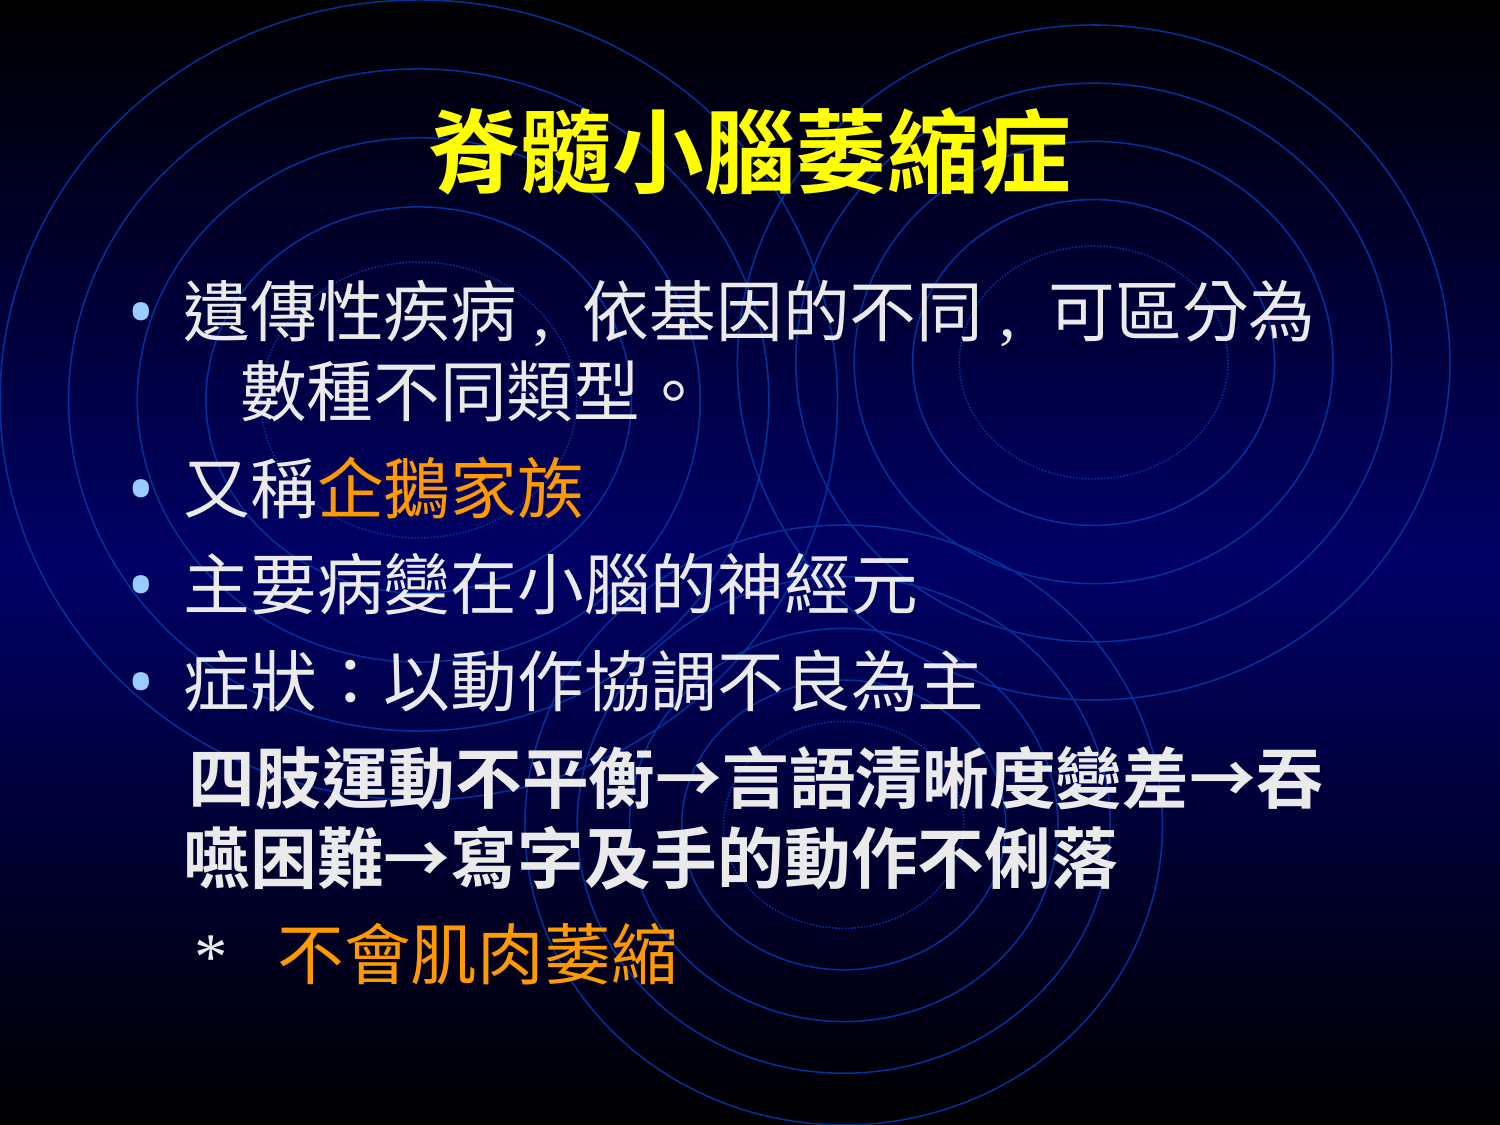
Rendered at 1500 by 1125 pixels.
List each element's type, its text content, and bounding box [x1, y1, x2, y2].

text_box 遺傳性疾病, 依基因的不同, 可區分為數種不同類型。 又稱企鵝家族 主要病變在小腦的神經元 症狀：以動作協調不良為主 四肢運動不平衡→言語清晰度變差→吞嚥困難→寫字及手的動作不俐落 * 不會肌肉萎縮 [113, 262, 1388, 1000]
text_box 脊髓小腦萎縮症 [113, 50, 1388, 250]
